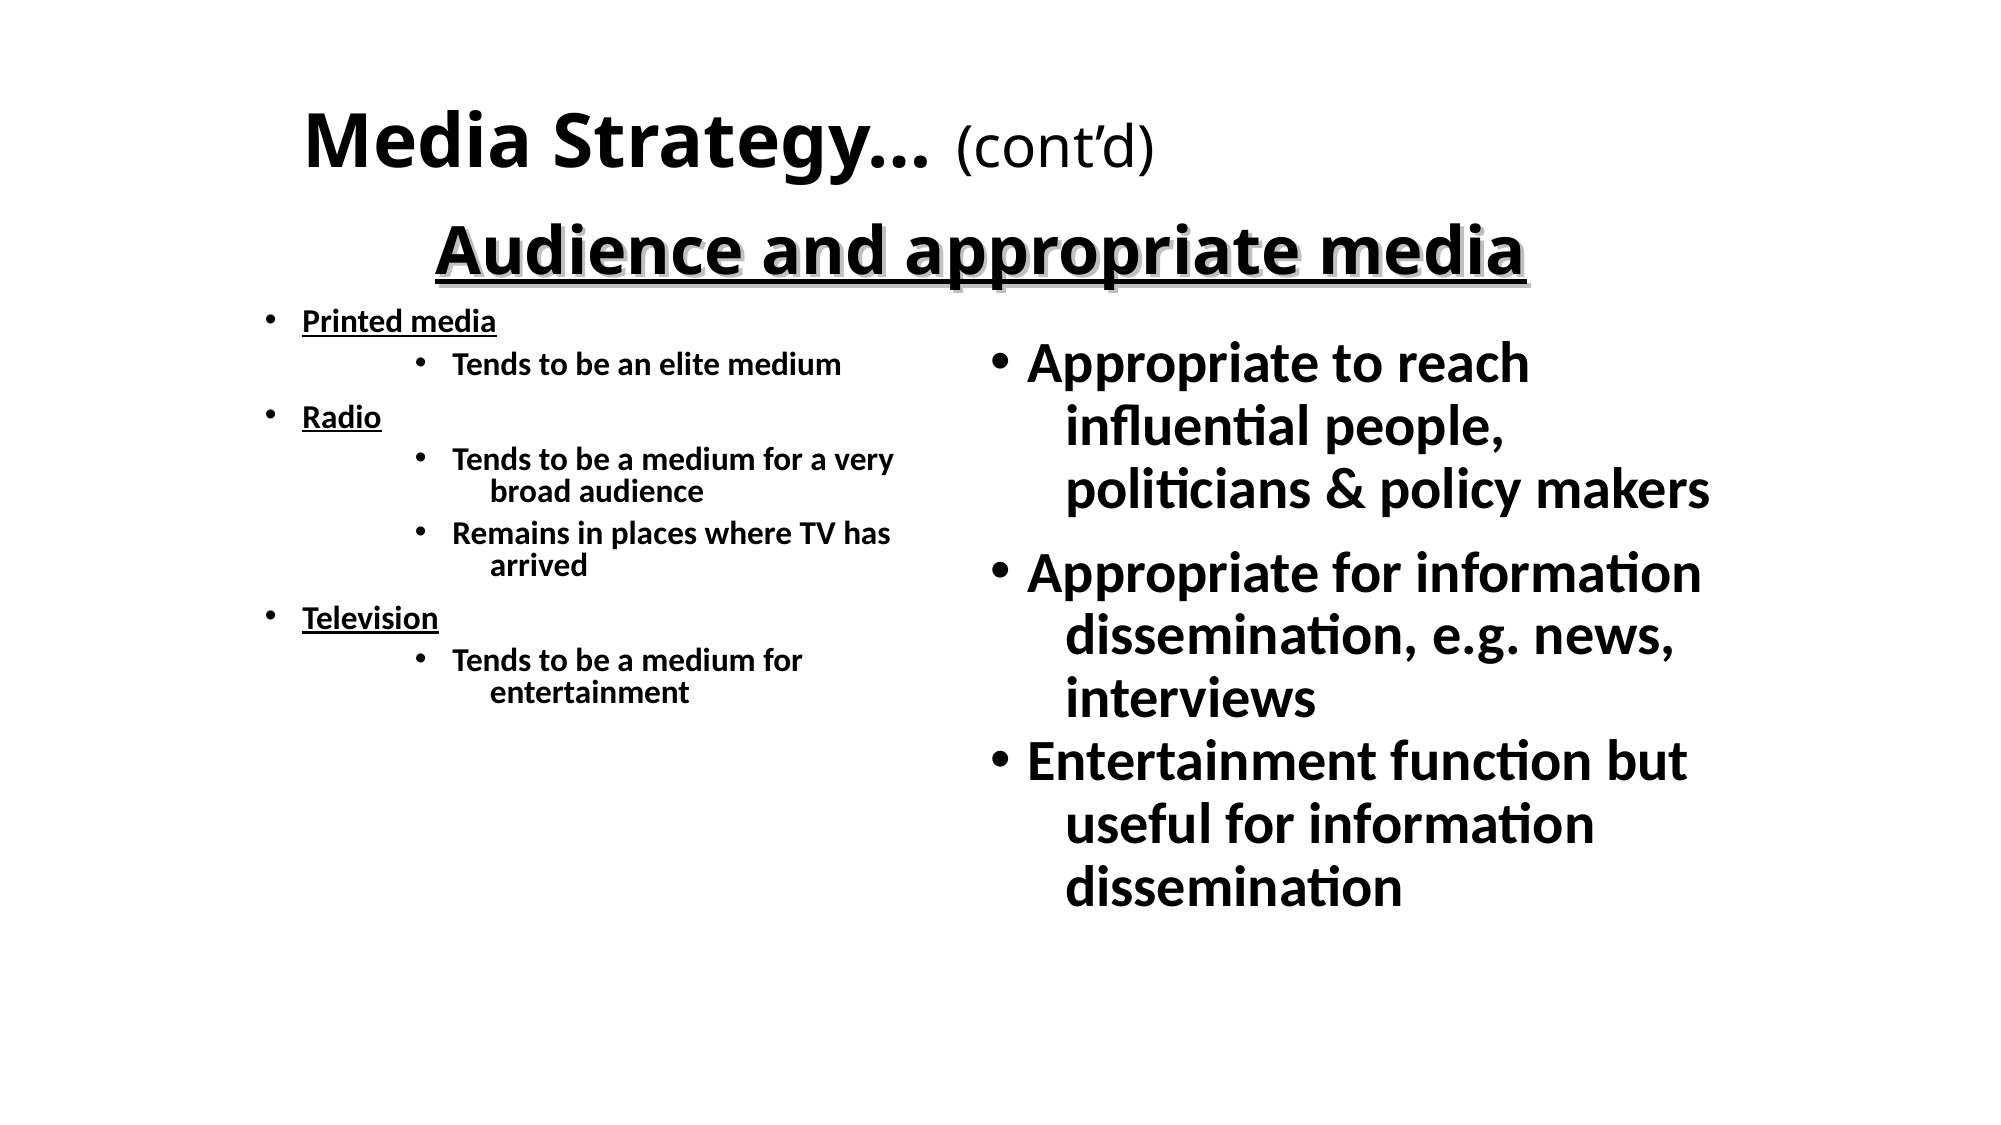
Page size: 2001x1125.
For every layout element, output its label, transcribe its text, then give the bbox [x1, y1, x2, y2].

title Media Strategy… (cont’d) [287, 75, 1426, 201]
list Printed media Tends to be an elite medium Radio Tends to be a medium for a very broad audience Remains in places where TV has arrived Television Tends to be a medium for entertainment [249, 299, 976, 901]
text_box Audience and appropriate media [399, 200, 1563, 296]
list Appropriate to reach influential people, politicians & policy makers Appropriate for information dissemination, e.g. news, interviews Entertainment function but useful for information dissemination [975, 324, 1763, 938]
